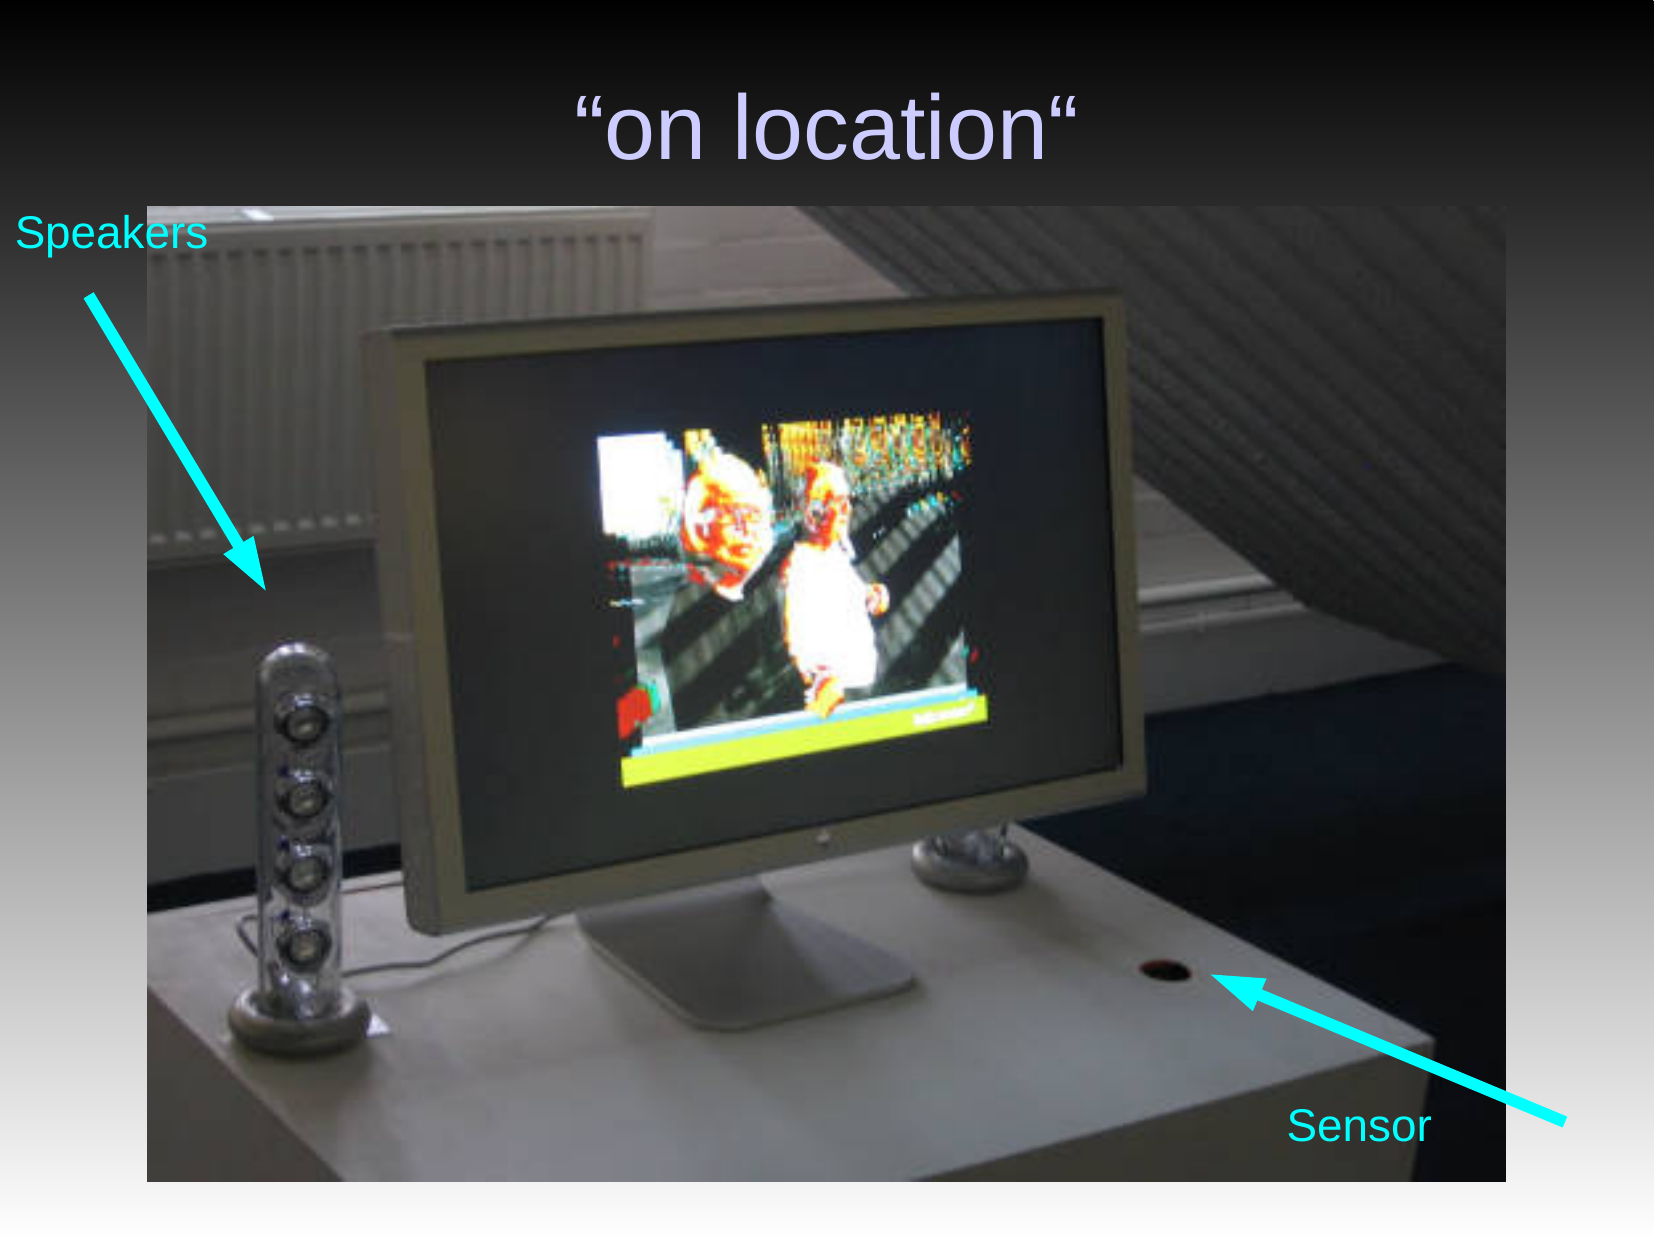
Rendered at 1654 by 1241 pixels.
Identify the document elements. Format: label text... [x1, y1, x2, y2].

text_box Sensor [1271, 1092, 1447, 1159]
text_box Speakers [0, 199, 224, 266]
title “on location“ [82, 49, 1571, 207]
picture [147, 206, 1506, 1182]
